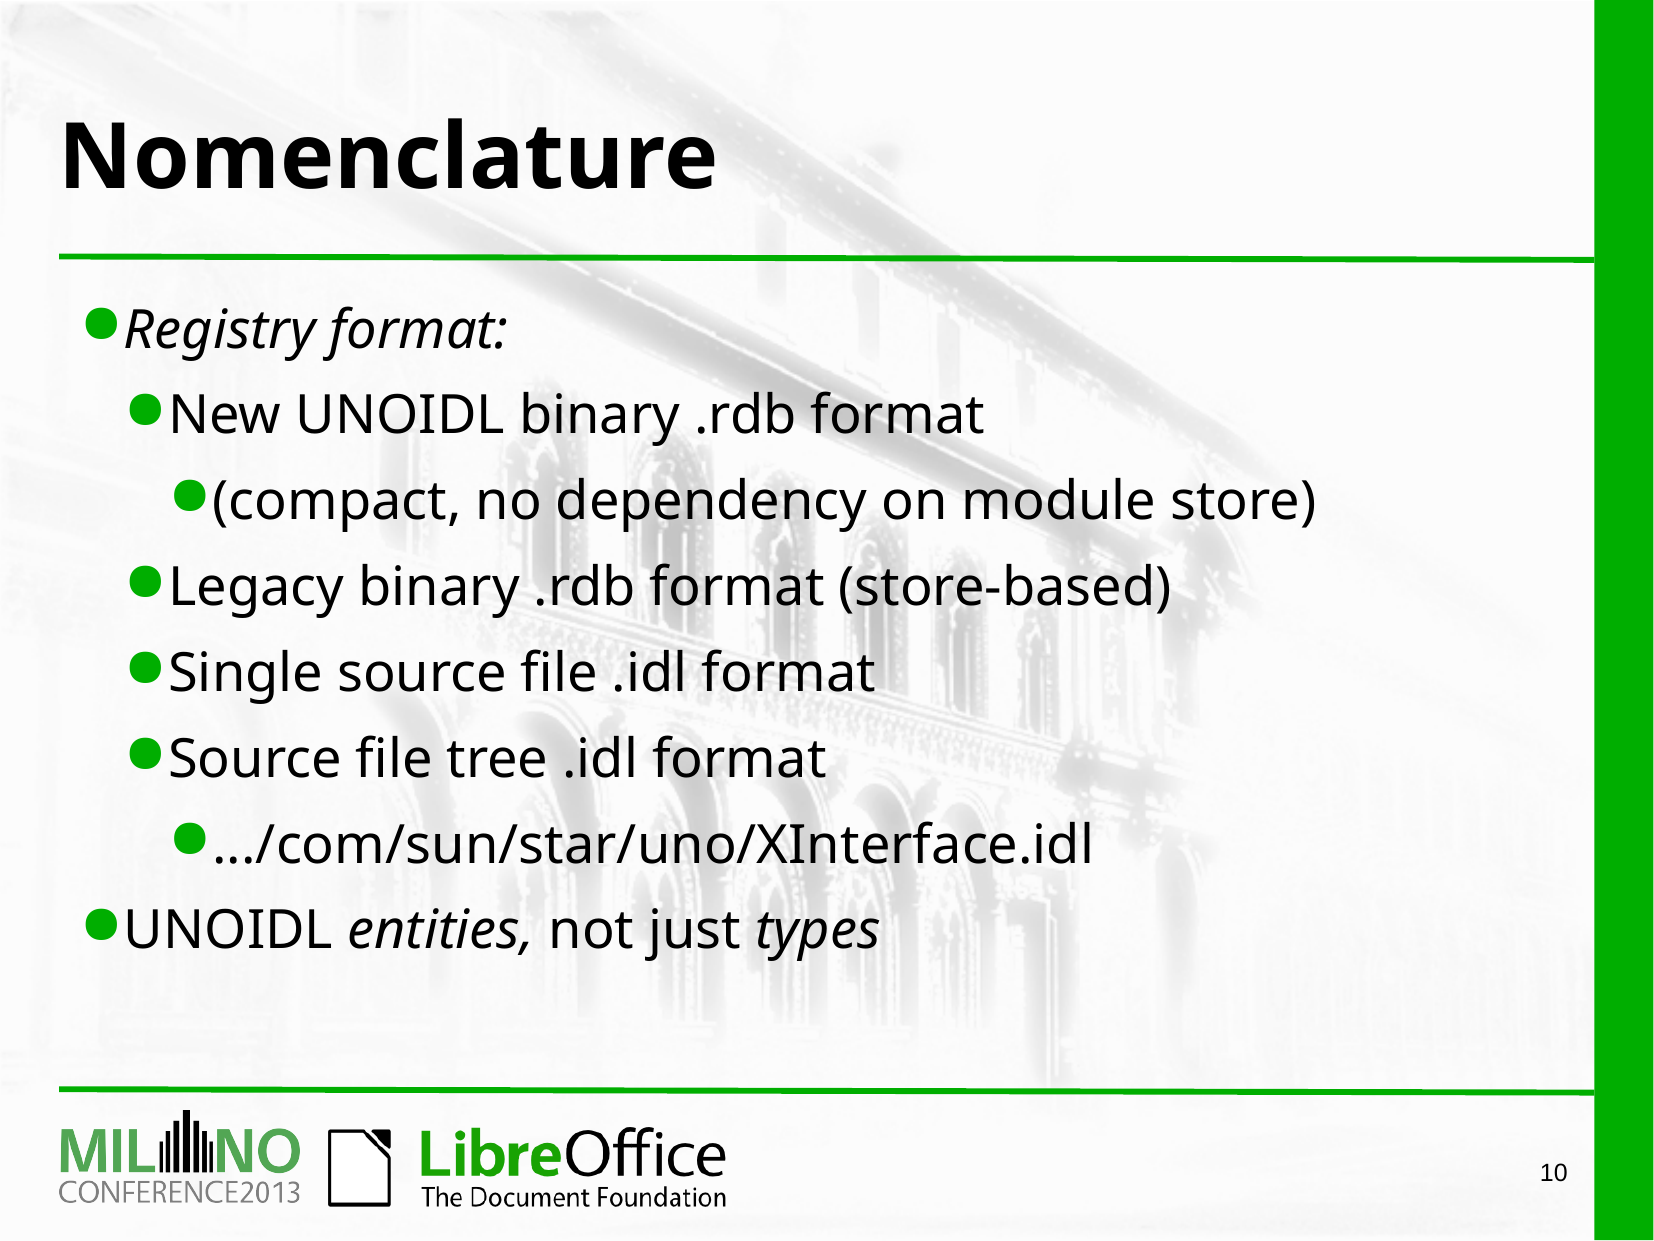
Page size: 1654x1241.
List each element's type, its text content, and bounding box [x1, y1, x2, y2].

picture [0, 1, 1594, 1241]
list Registry format: New UNOIDL binary .rdb format (compact, no dependency on module store) Legacy binary .rdb format (store-based) Single source file .idl format Source file tree .idl format .../com/sun/star/uno/XInterface.idl UNOIDL entities, not just types [35, 290, 1524, 1010]
title Nomenclature [59, 49, 1548, 257]
